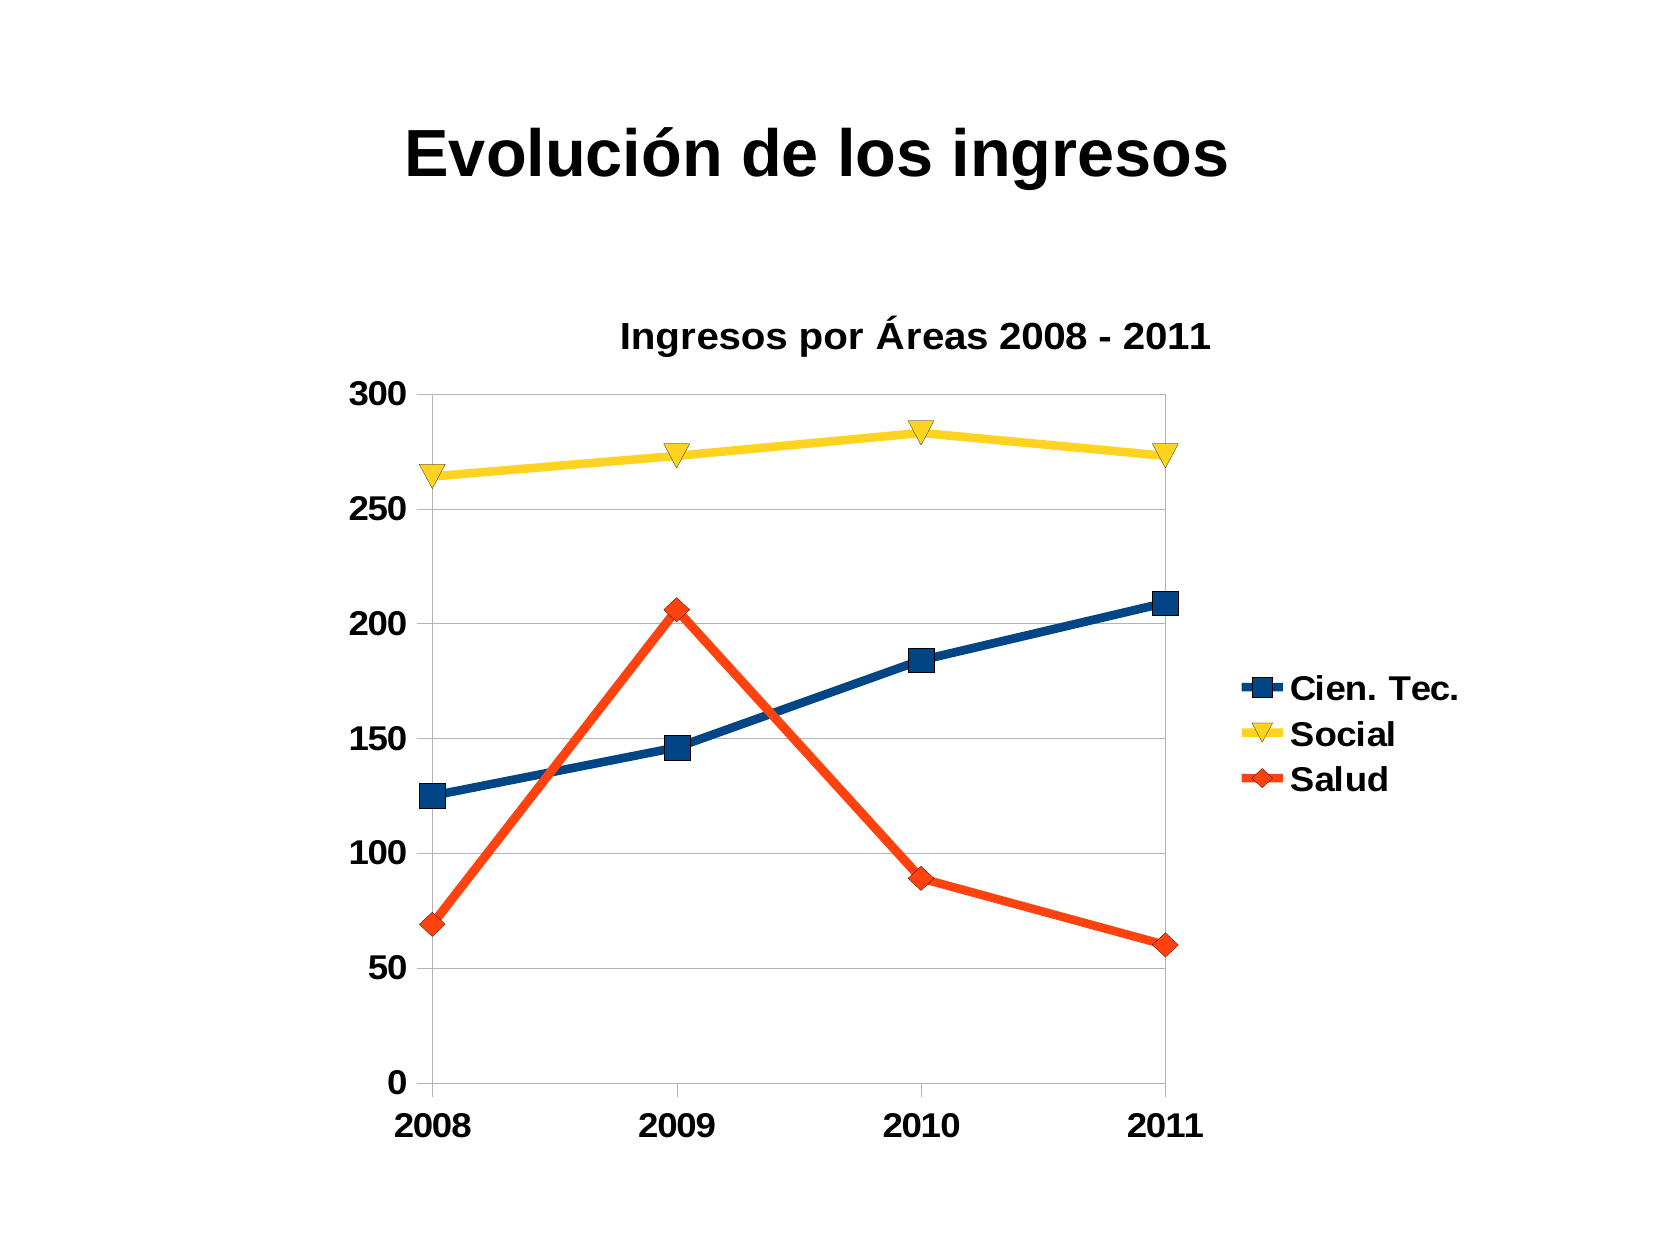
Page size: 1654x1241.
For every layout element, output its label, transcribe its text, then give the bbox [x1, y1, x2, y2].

picture [324, 295, 1506, 1182]
title Evolución de los ingresos [82, 56, 1571, 250]
